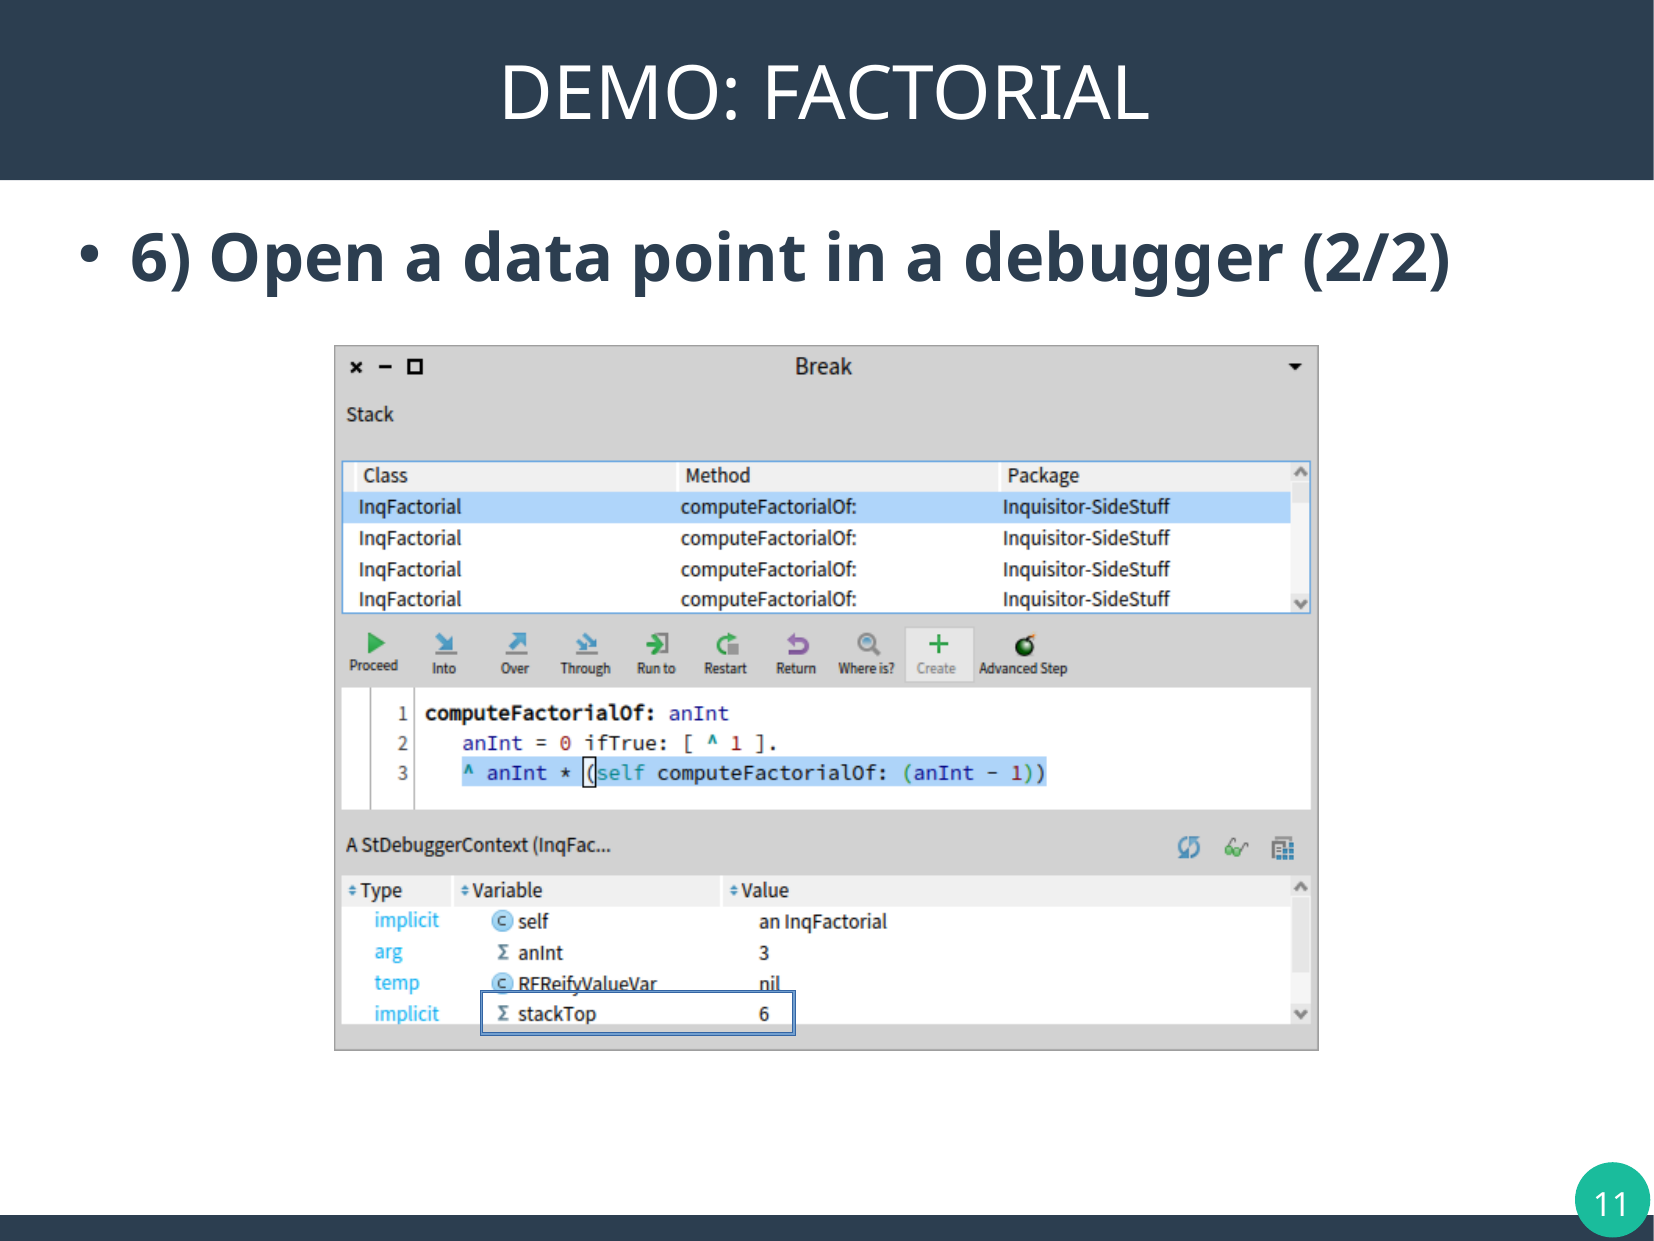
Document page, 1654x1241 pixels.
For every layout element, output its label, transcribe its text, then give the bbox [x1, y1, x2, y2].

title Demo: Factorial [45, 30, 1606, 151]
list 6) Open a data point in a debugger (2/2) [60, 210, 1591, 1156]
text_box [480, 990, 796, 1036]
picture [334, 345, 1319, 1051]
